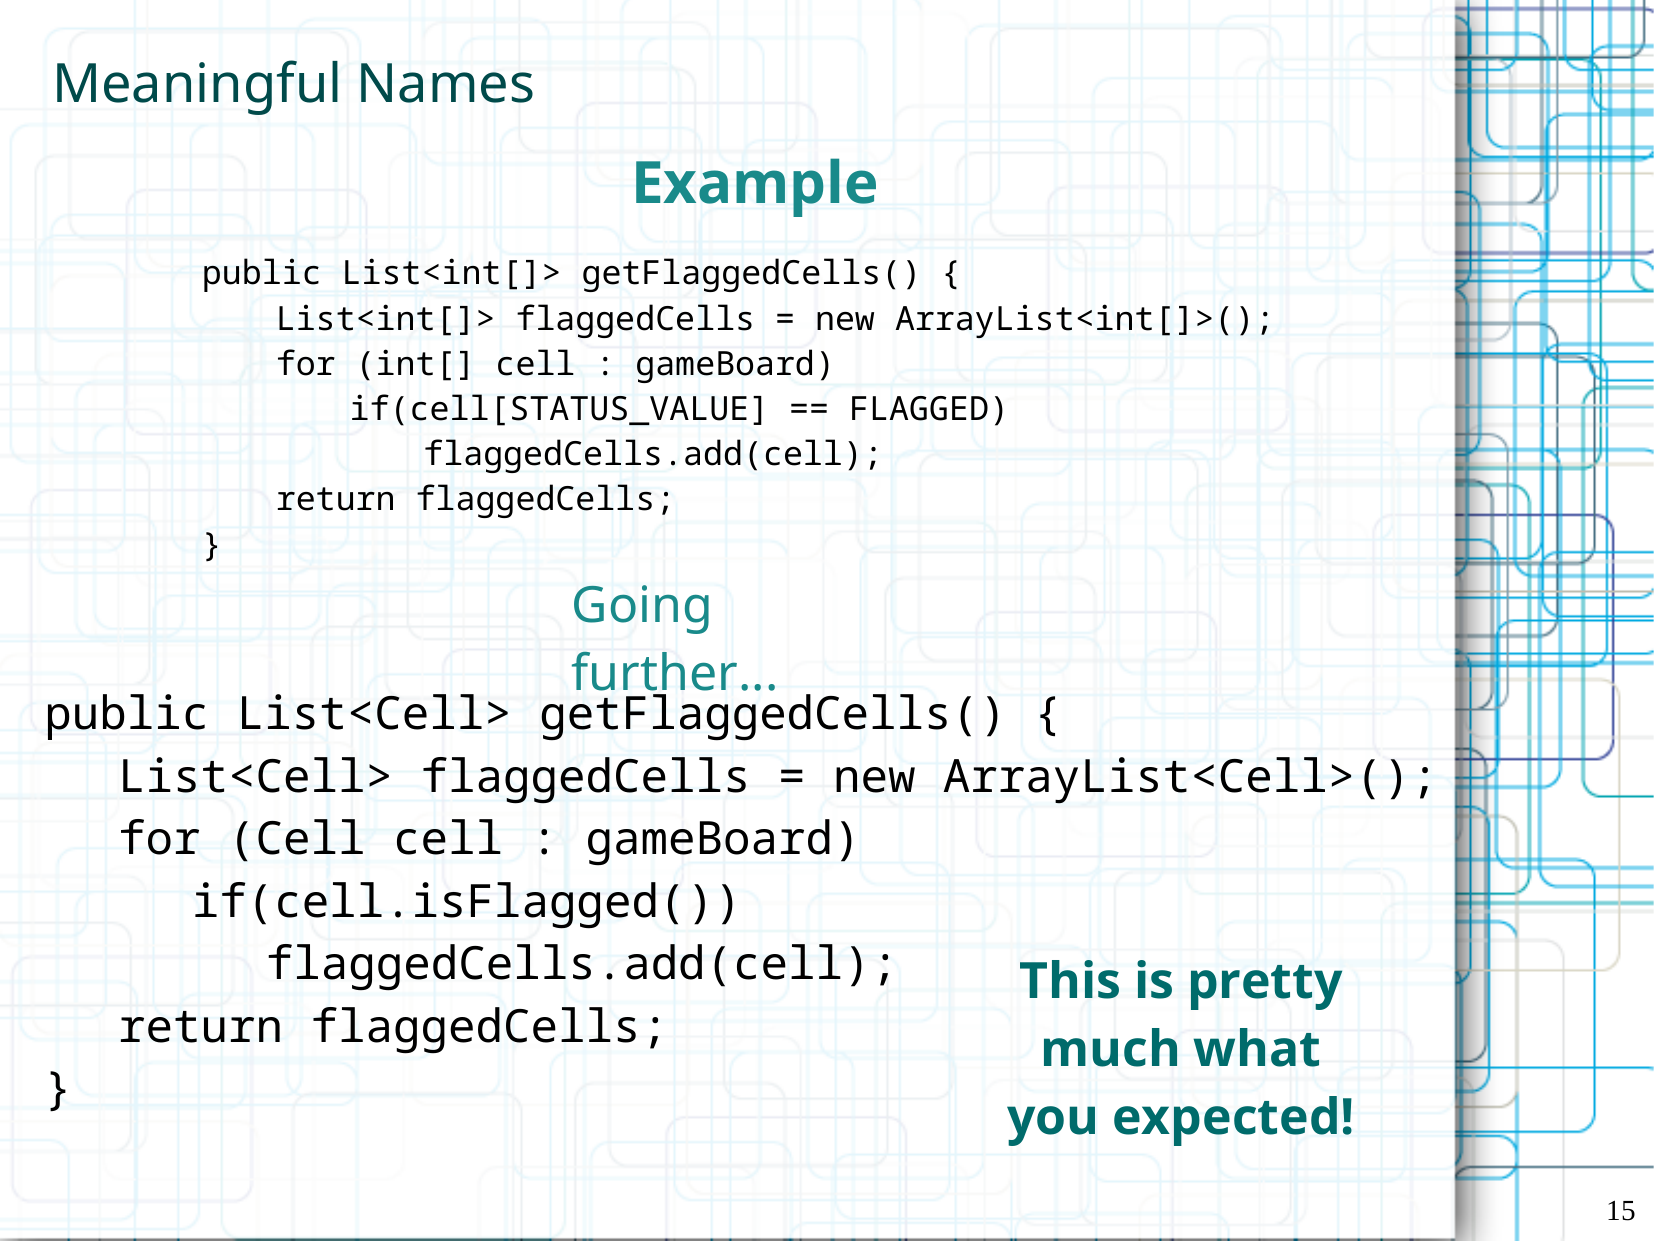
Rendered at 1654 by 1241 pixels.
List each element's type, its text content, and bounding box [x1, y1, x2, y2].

picture [0, 0, 1654, 1241]
text_box This is pretty much what you expected! [975, 937, 1388, 1235]
text_box Example [436, 134, 1074, 233]
text_box Going further... [556, 561, 938, 633]
text_box public List<Cell> getFlaggedCells() { List<Cell> flaggedCells = new ArrayList<Cell>(); for (Cell cell : gameBoard) if(cell.isFlagged()) flaggedCells.add(cell); return flaggedCells; } [29, 673, 1506, 1168]
text_box Meaningful Names [37, 37, 676, 113]
text_box public List<int[]> getFlaggedCells() { List<int[]> flaggedCells = new ArrayList<int[]>(); for (int[] cell : gameBoard) if(cell[STATUS_VALUE] == FLAGGED) flaggedCells.add(cell); return flaggedCells; } [187, 241, 1313, 548]
